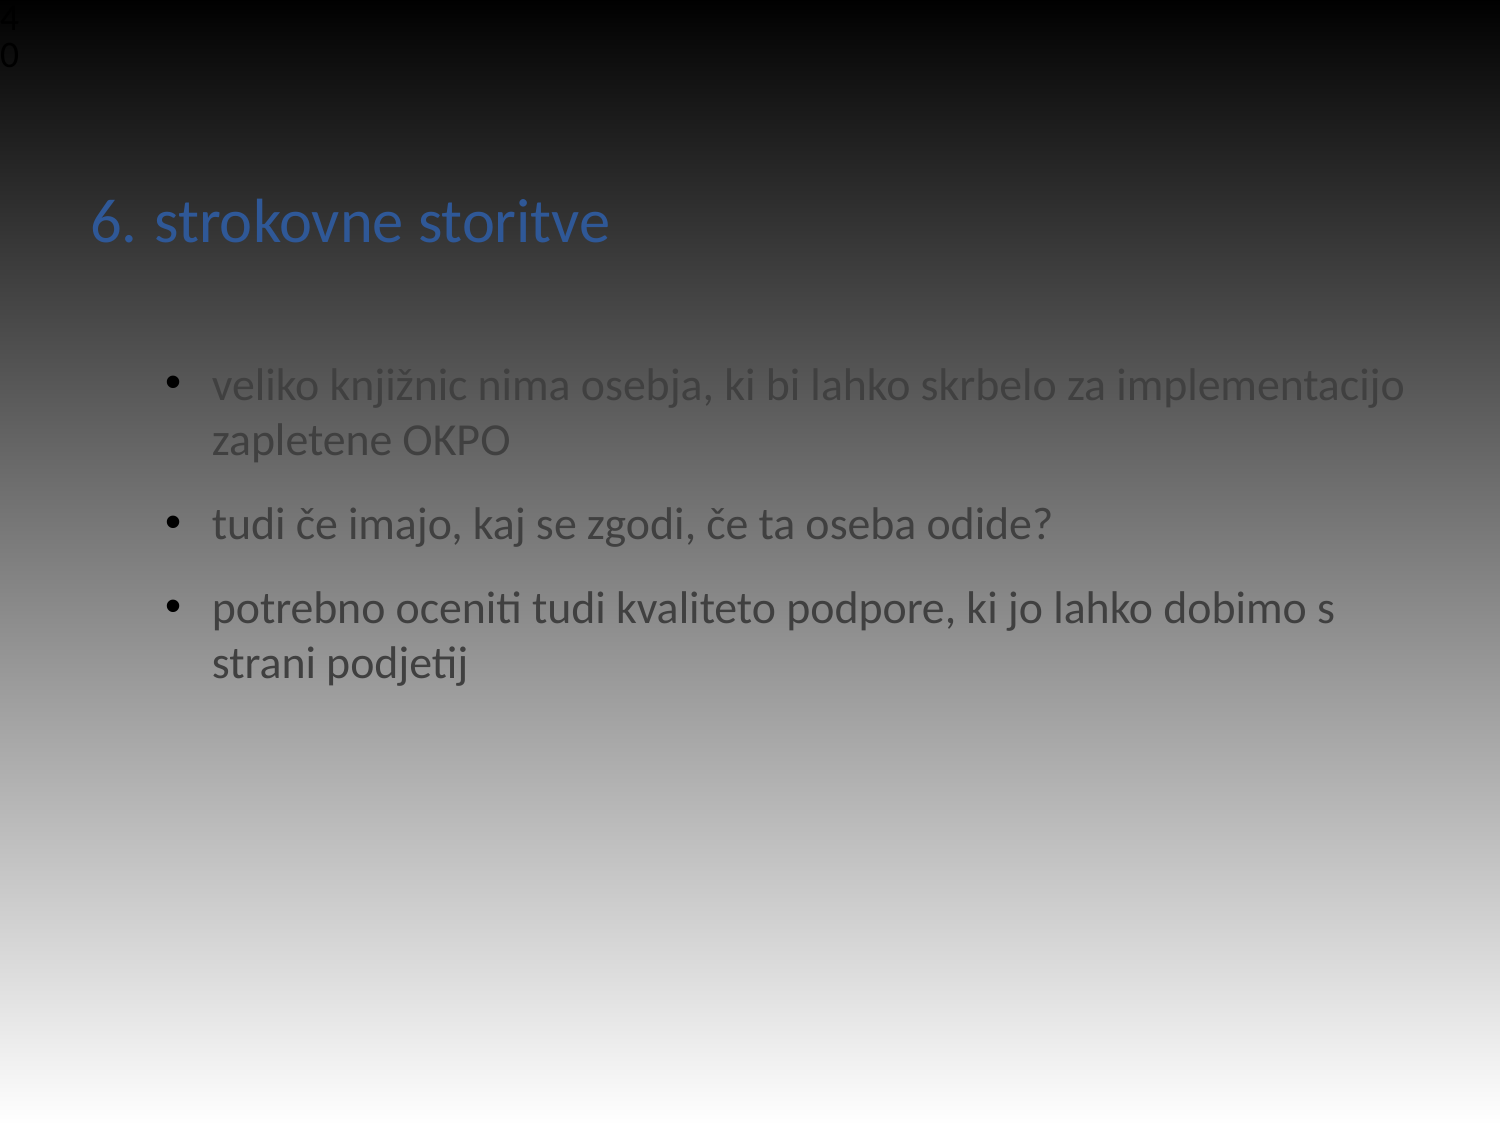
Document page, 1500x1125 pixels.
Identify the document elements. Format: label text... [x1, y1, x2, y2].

title 6. strokovne storitve [75, 0, 1425, 262]
list veliko knjižnic nima osebja, ki bi lahko skrbelo za implementacijo zapletene OKPO tudi če imajo, kaj se zgodi, če ta oseba odide? potrebno oceniti tudi kvaliteto podpore, ki jo lahko dobimo s strani podjetij [75, 262, 1425, 1005]
